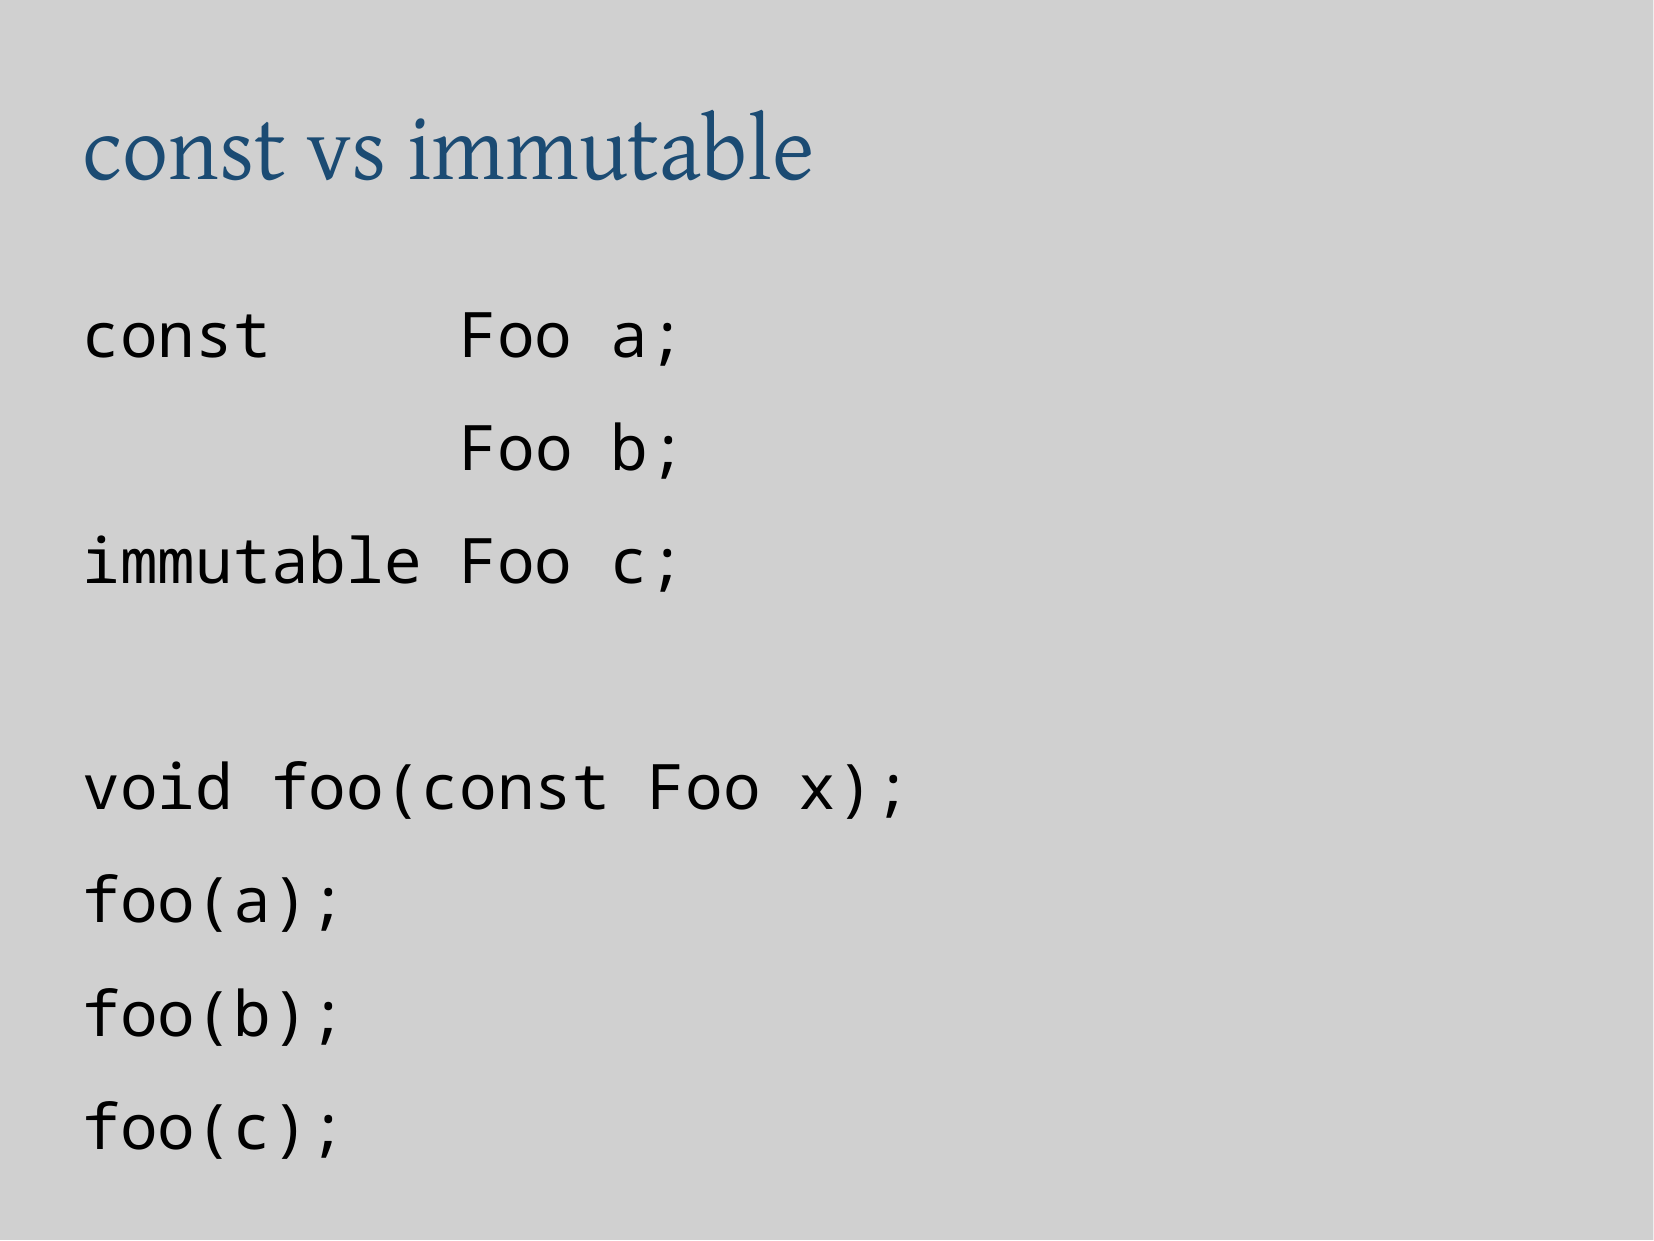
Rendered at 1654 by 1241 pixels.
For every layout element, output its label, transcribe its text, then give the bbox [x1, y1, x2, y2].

title const vs immutable [82, 49, 1571, 257]
list const Foo a; Foo b; immutable Foo c; void foo(const Foo x); foo(a); foo(b); foo(c); [82, 290, 1571, 1171]
